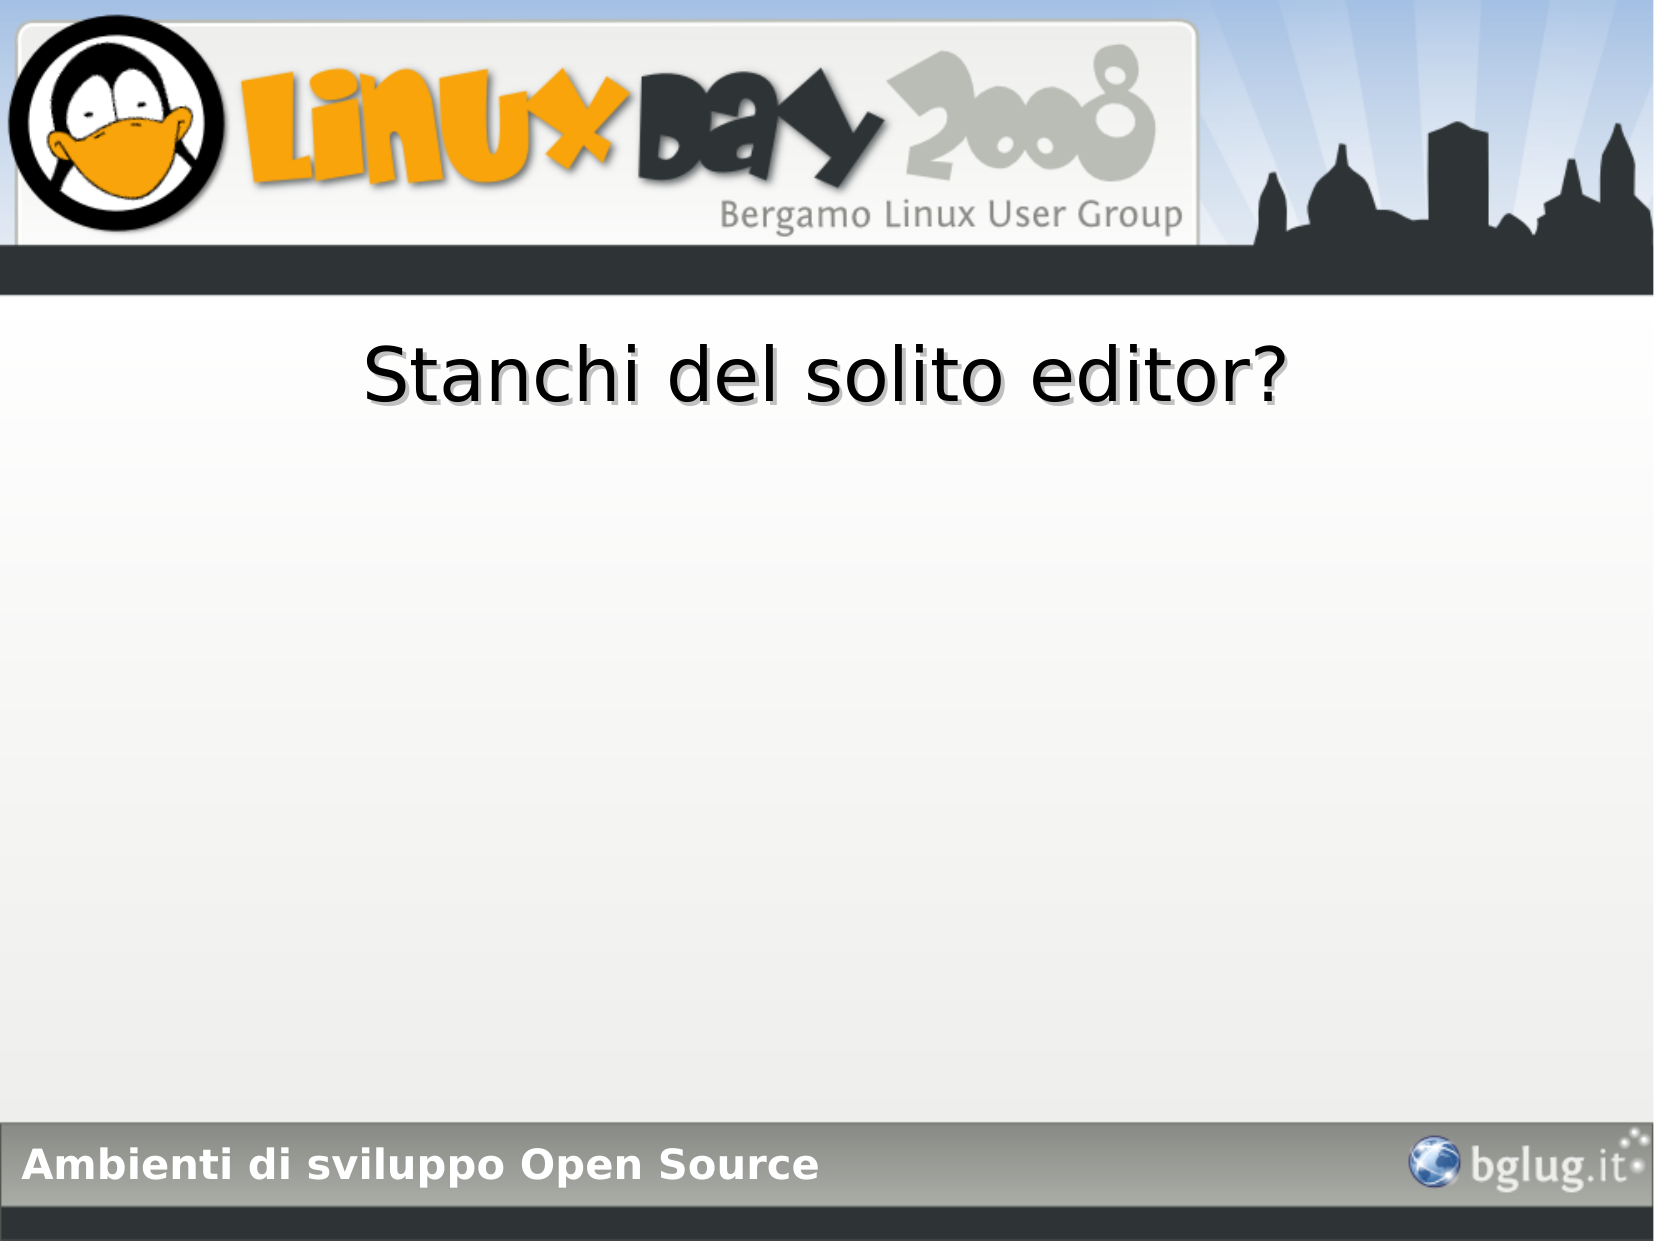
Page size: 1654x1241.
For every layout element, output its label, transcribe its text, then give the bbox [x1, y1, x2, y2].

text_box Ambienti di sviluppo Open Source [6, 1133, 719, 1196]
text_box Stanchi del solito editor? [347, 324, 1293, 411]
picture [0, 0, 1654, 1241]
